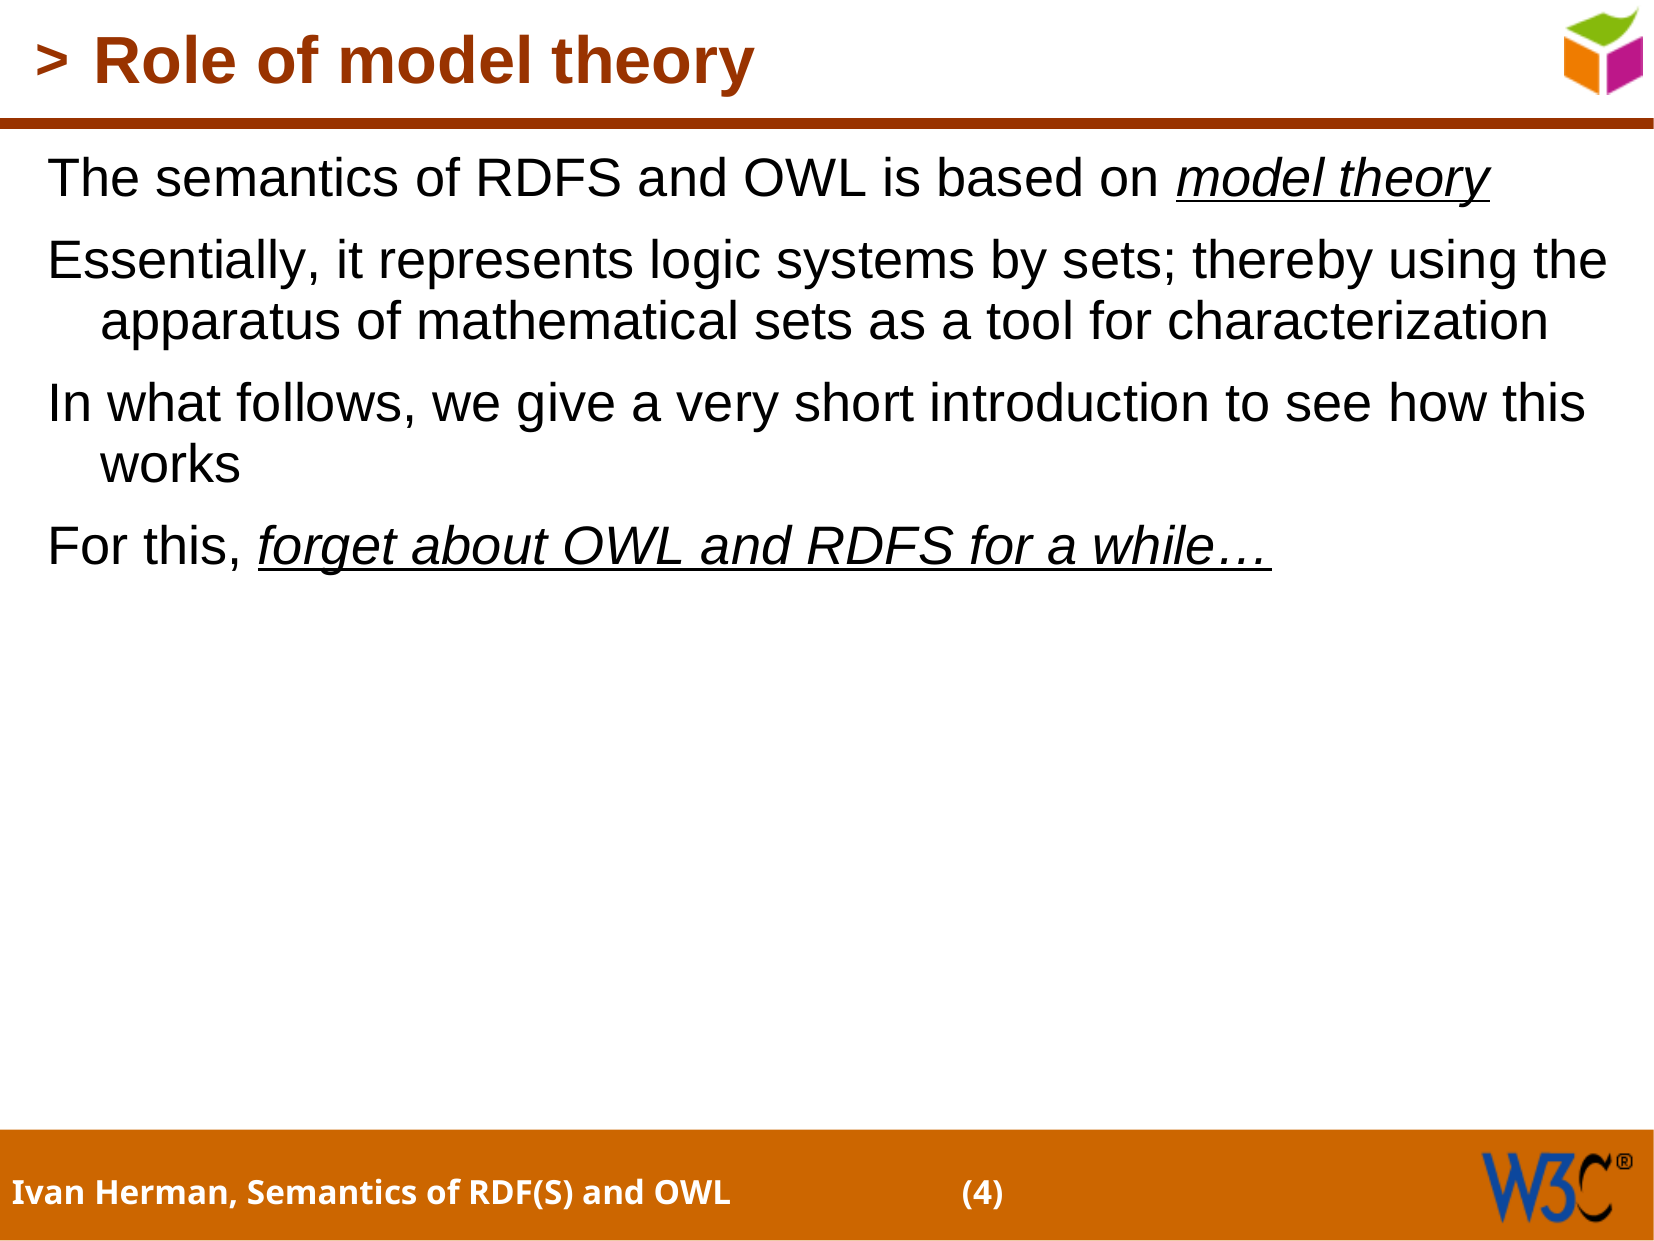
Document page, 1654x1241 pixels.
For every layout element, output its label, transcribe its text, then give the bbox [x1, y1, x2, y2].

title Role of model theory [93, 7, 1493, 111]
picture [1477, 1149, 1639, 1228]
picture [1564, 5, 1643, 95]
list The semantics of RDFS and OWL is based on model theory Essentially, it represents logic systems by sets; thereby using the apparatus of mathematical sets as a tool for characterization In what follows, we give a very short introduction to see how this works For this, forget about OWL and RDFS for a while… [29, 147, 1624, 1119]
